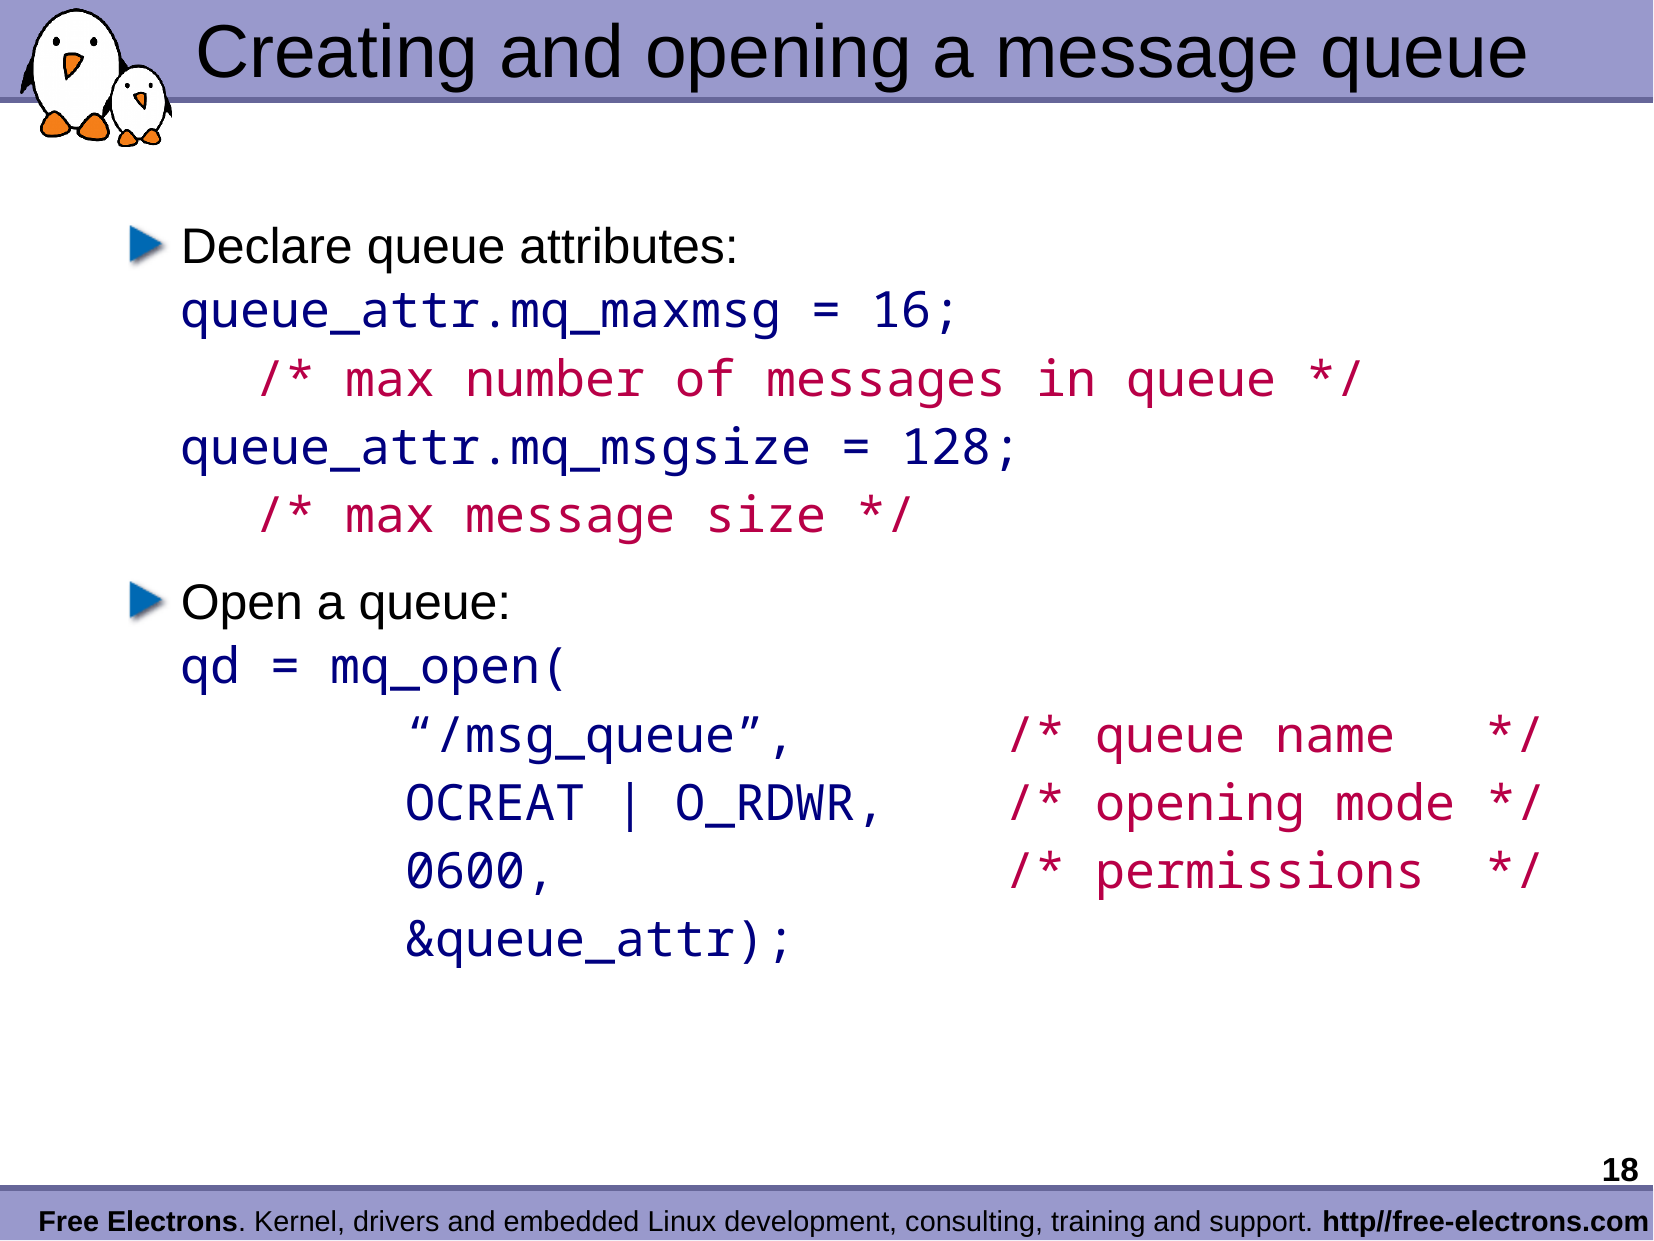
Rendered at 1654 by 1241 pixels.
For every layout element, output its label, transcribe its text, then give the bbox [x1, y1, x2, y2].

list Declare queue attributes: queue_attr.mq_maxmsg = 16; /* max number of messages in queue */ queue_attr.mq_msgsize = 128; /* max message size */ Open a queue: qd = mq_open( “/msg_queue”, /* queue name */ OCREAT | O_RDWR, /* opening mode */ 0600, /* permissions */ &queue_attr); [109, 218, 1642, 1069]
title Creating and opening a message queue [117, 0, 1608, 104]
picture [20, 8, 172, 147]
